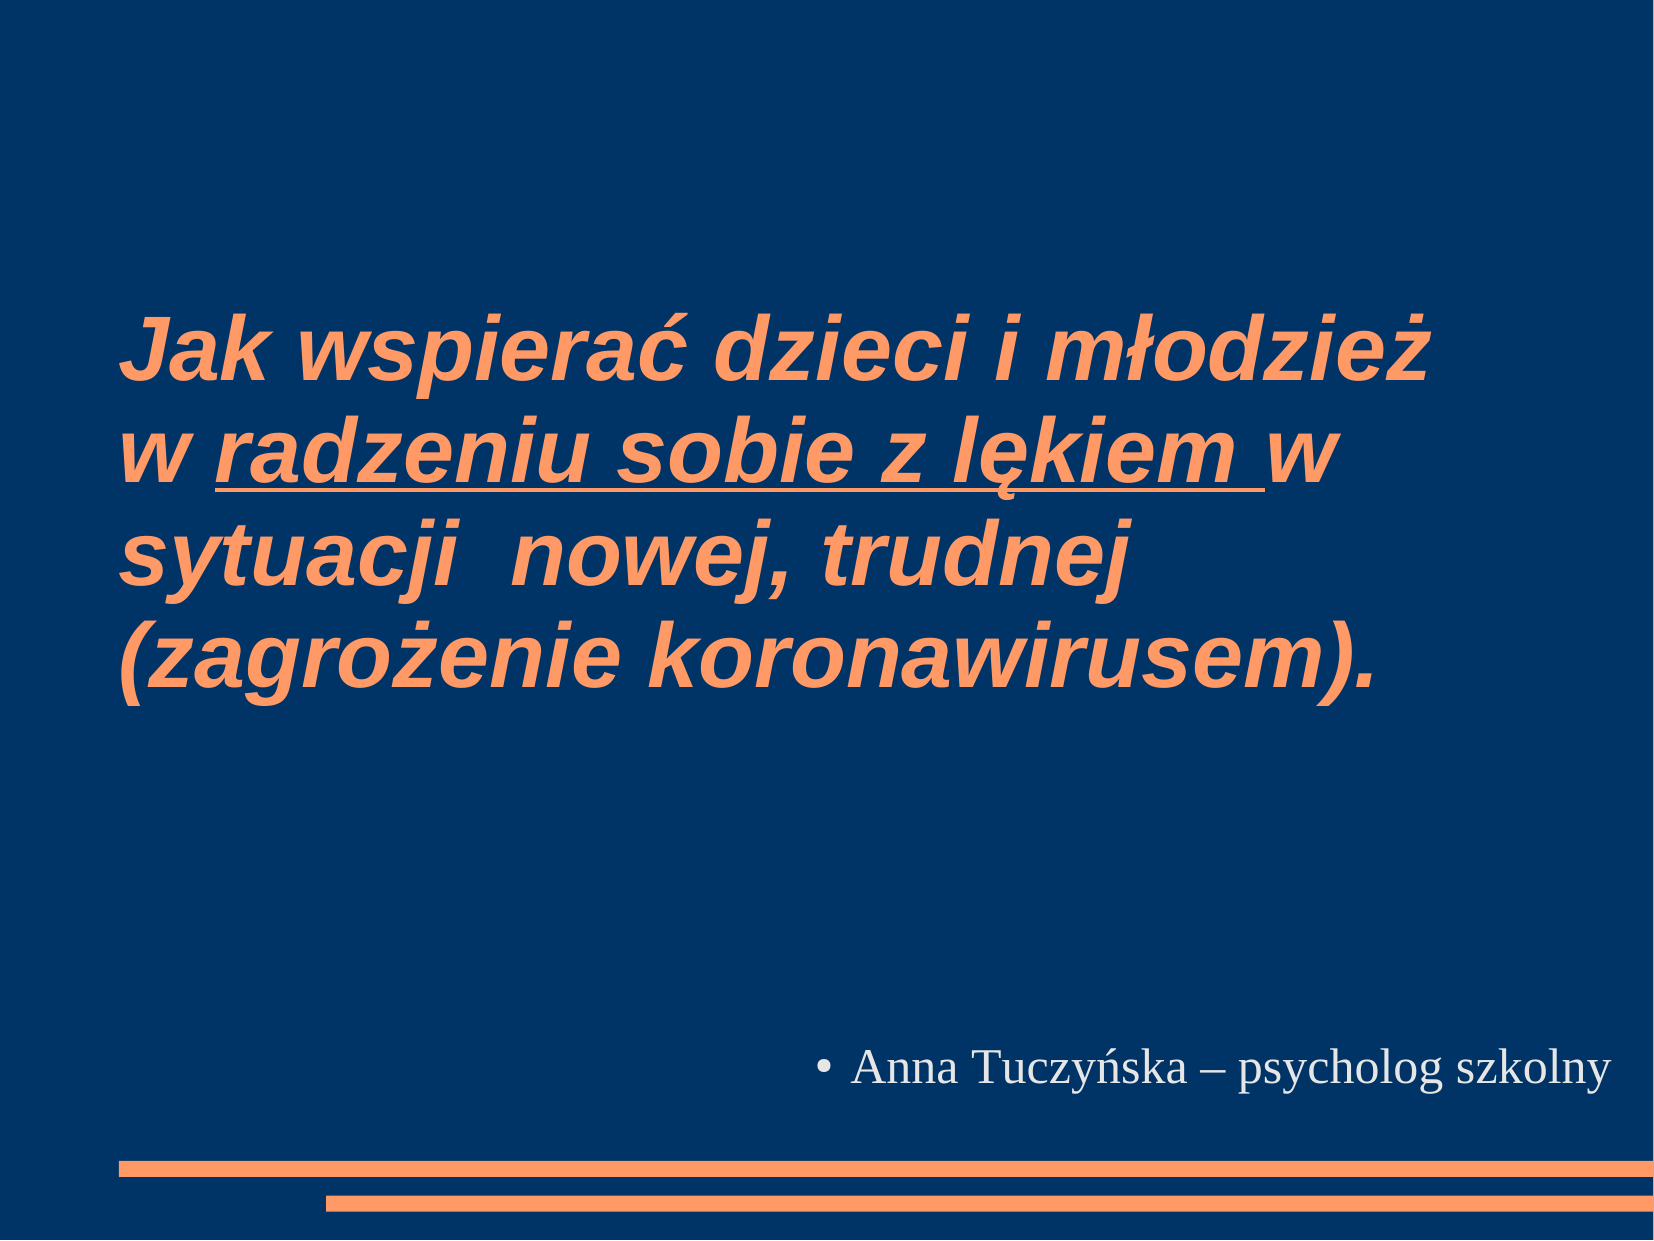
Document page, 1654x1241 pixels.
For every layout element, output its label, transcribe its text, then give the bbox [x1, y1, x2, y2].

title Jak wspierać dzieci i młodzież w radzeniu sobie z lękiem w sytuacji nowej, trudnej (zagrożenie koronawirusem). [118, 224, 1531, 780]
list Anna Tuczyńska – psycholog szkolny [673, 1039, 1654, 1239]
